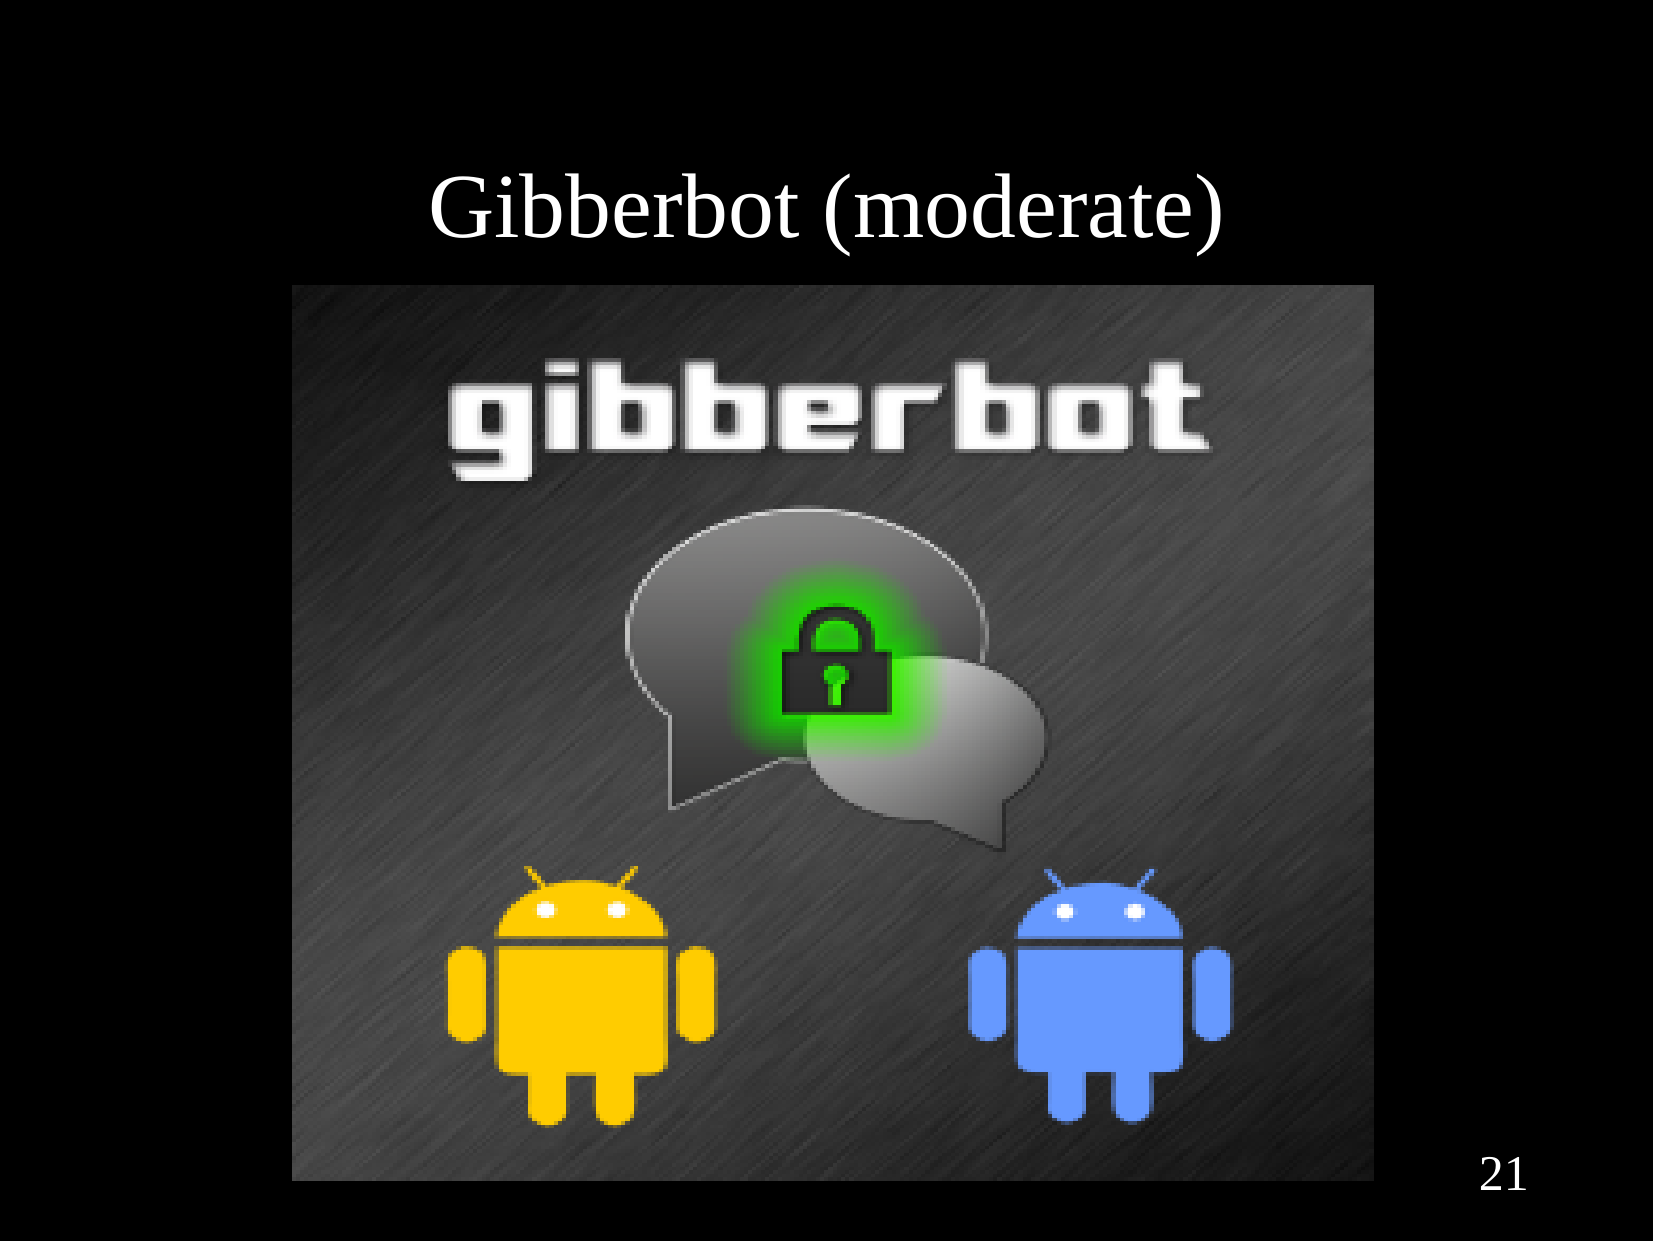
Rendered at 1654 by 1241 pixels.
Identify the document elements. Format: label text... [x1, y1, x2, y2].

title Gibberbot (moderate) [121, 102, 1534, 311]
picture [292, 285, 1374, 1181]
